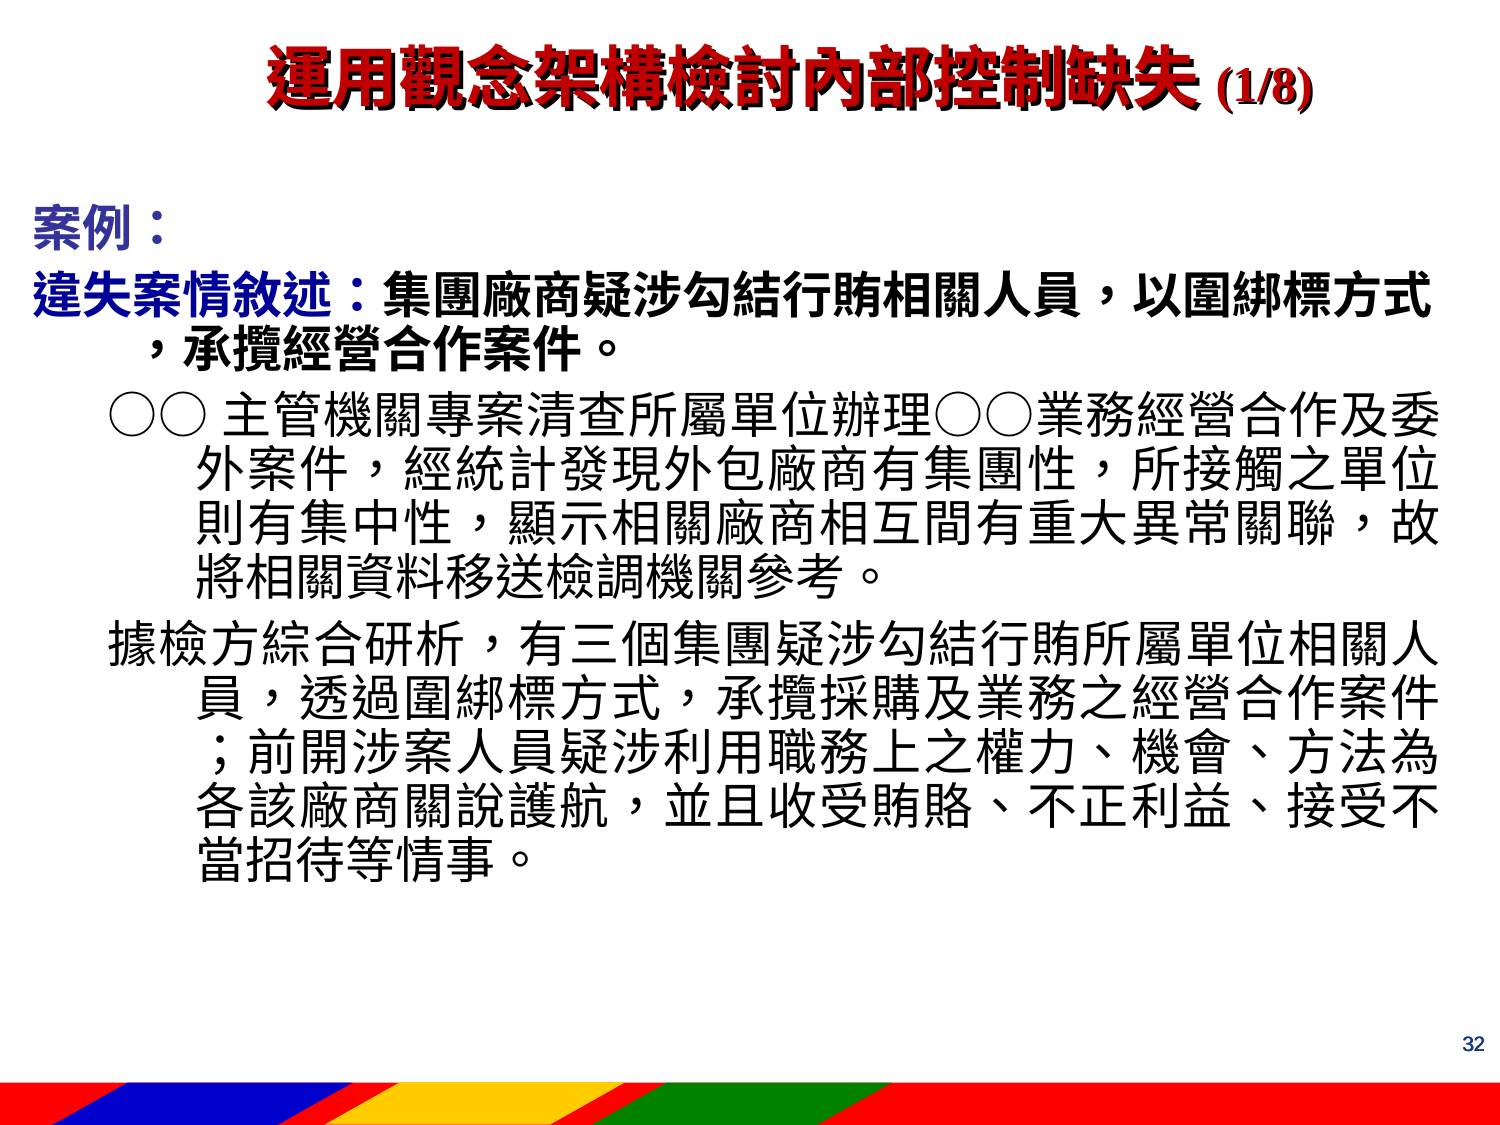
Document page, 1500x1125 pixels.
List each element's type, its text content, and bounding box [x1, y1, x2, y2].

text_box <編號> [1149, 1023, 1500, 1099]
text_box 運用觀念架構檢討內部控制缺失(1/8) [84, 12, 1494, 138]
subtitle 案例： 違失案情敘述：集團廠商疑涉勾結行賄相關人員，以圍綁標方式，承攬經營合作案件。 ○○主管機關專案清查所屬單位辦理○○業務經營合作及委外案件，經統計發現外包廠商有集團性，所接觸之單位則有集中性，顯示相關廠商相互間有重大異常關聯，故將相關資料移送檢調機關參考。 據檢方綜合研析，有三個集團疑涉勾結行賄所屬單位相關人員，透過圍綁標方式，承攬採購及業務之經營合作案件；前開涉案人員疑涉利用職務上之權力、機會、方法為各該廠商關說護航，並且收受賄賂、不正利益、接受不當招待等情事。 [17, 196, 1456, 910]
